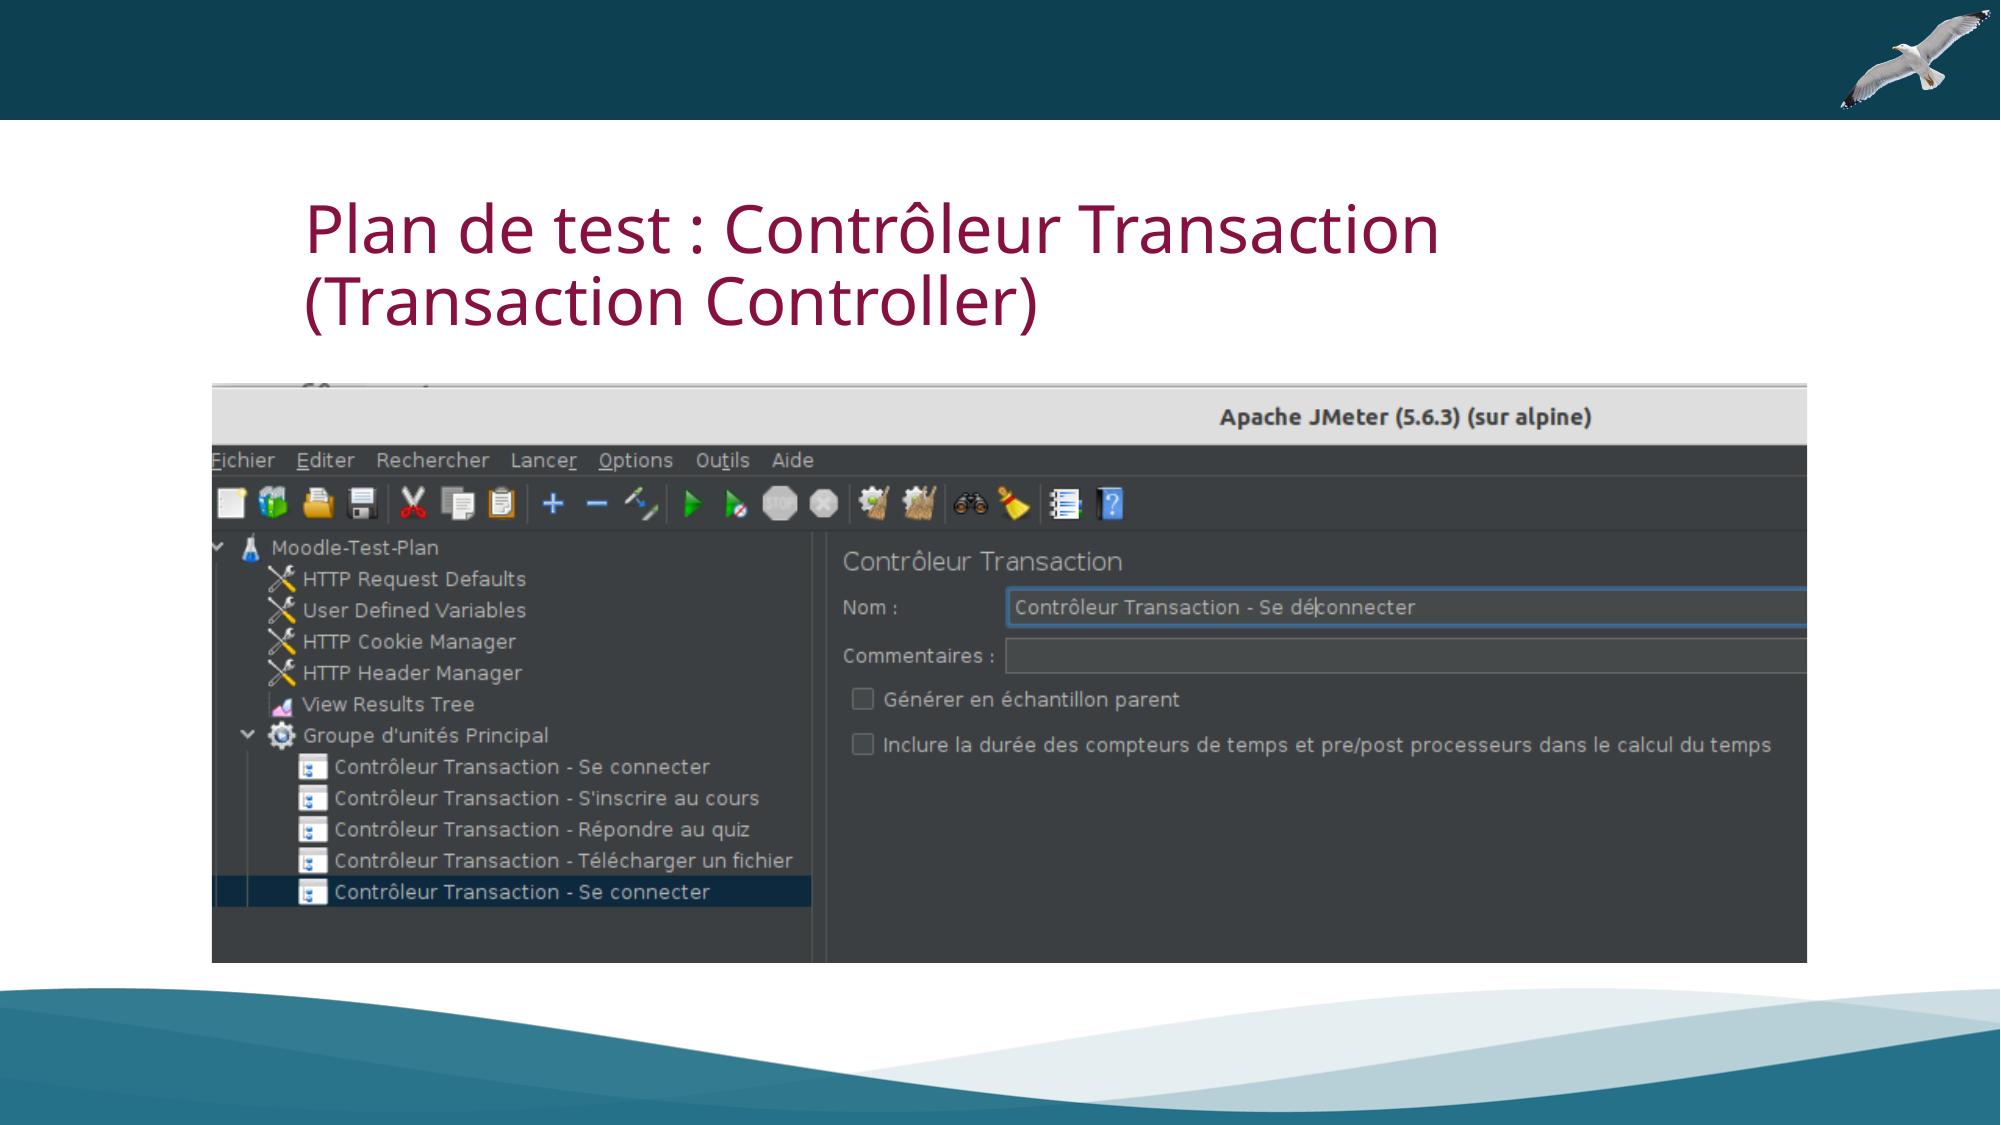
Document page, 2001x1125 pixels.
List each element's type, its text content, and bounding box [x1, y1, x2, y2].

picture [211, 383, 1808, 963]
list Plan de test : Contrôleur Transaction (Transaction Controller) [218, 188, 1689, 320]
picture [1820, 0, 2000, 120]
picture [0, 974, 2000, 1125]
